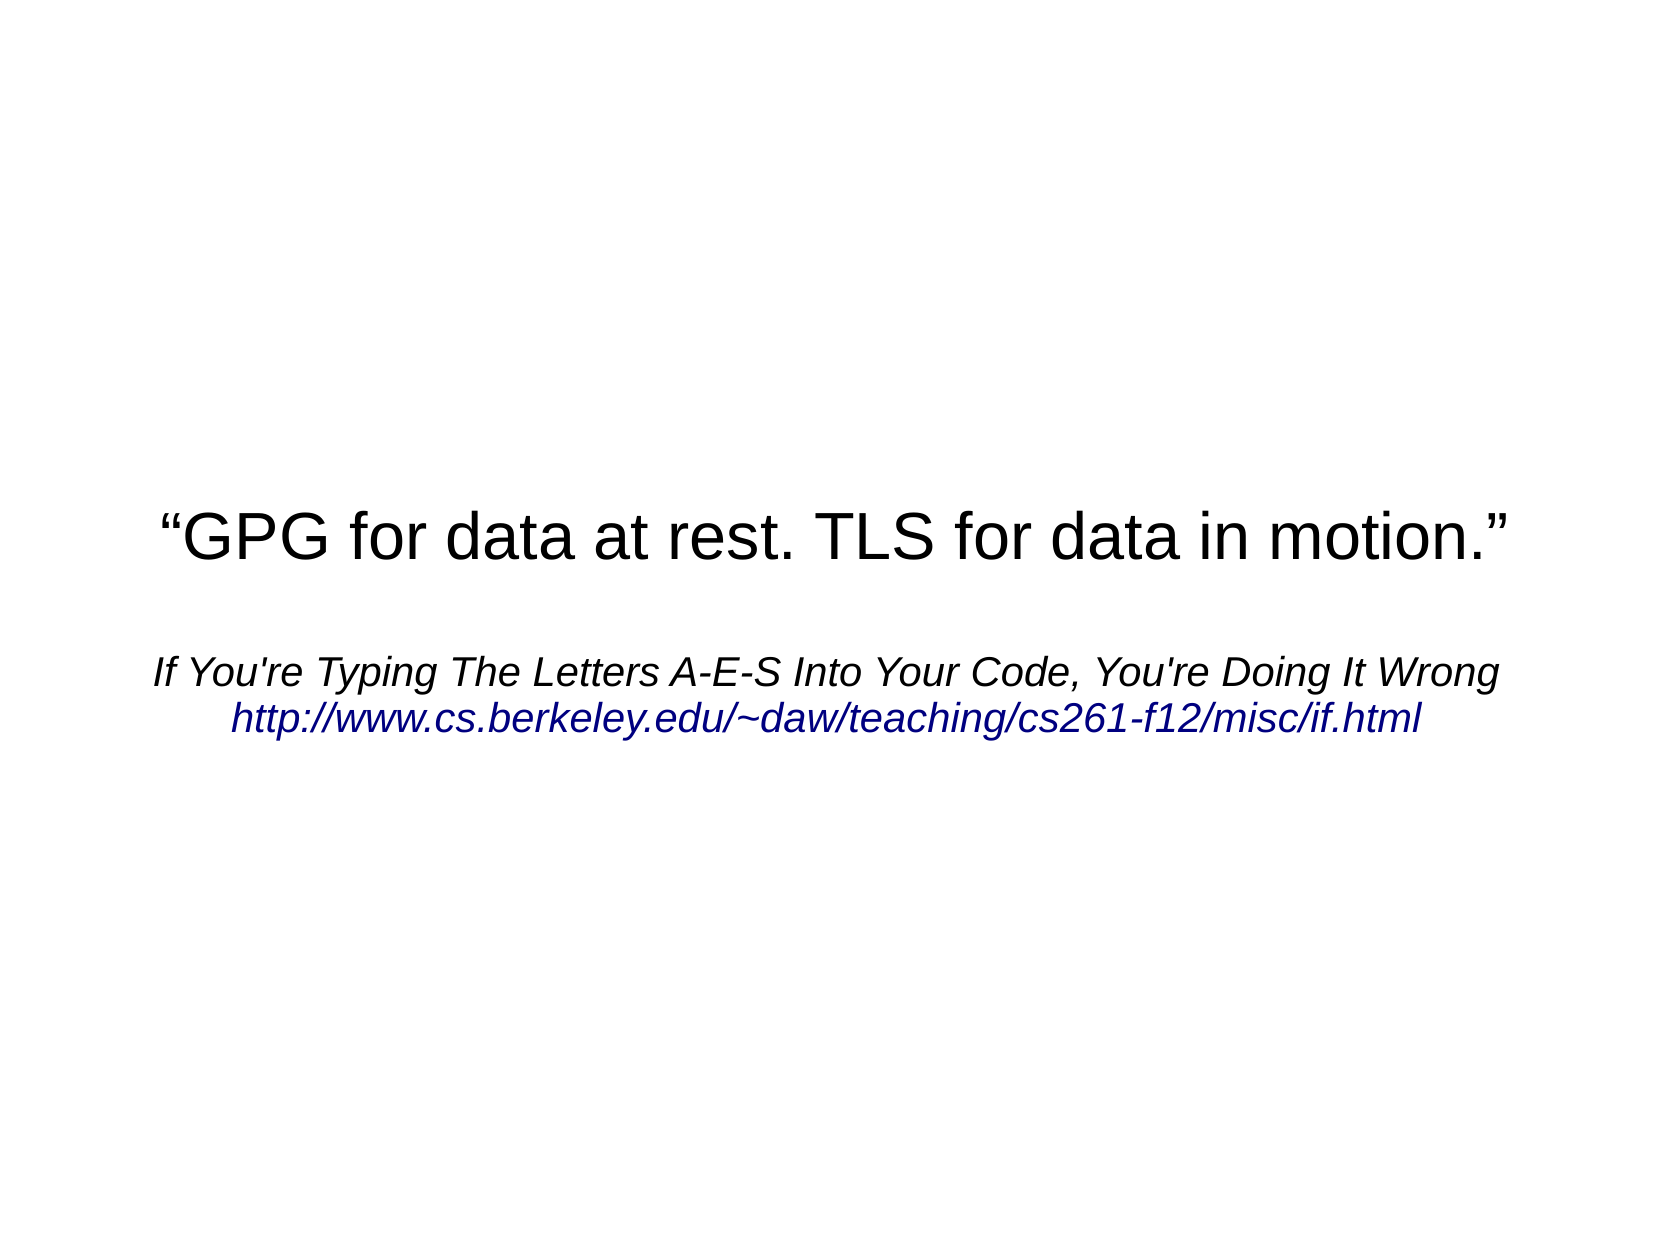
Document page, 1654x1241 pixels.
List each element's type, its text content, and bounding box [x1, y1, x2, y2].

subtitle “GPG for data at rest. TLS for data in motion.” If You're Typing The Letters A-E-S Into Your Code, You're Doing It Wrong http://www.cs.berkeley.edu/~daw/teaching/cs261-f12/misc/if.html [82, 140, 1571, 1101]
